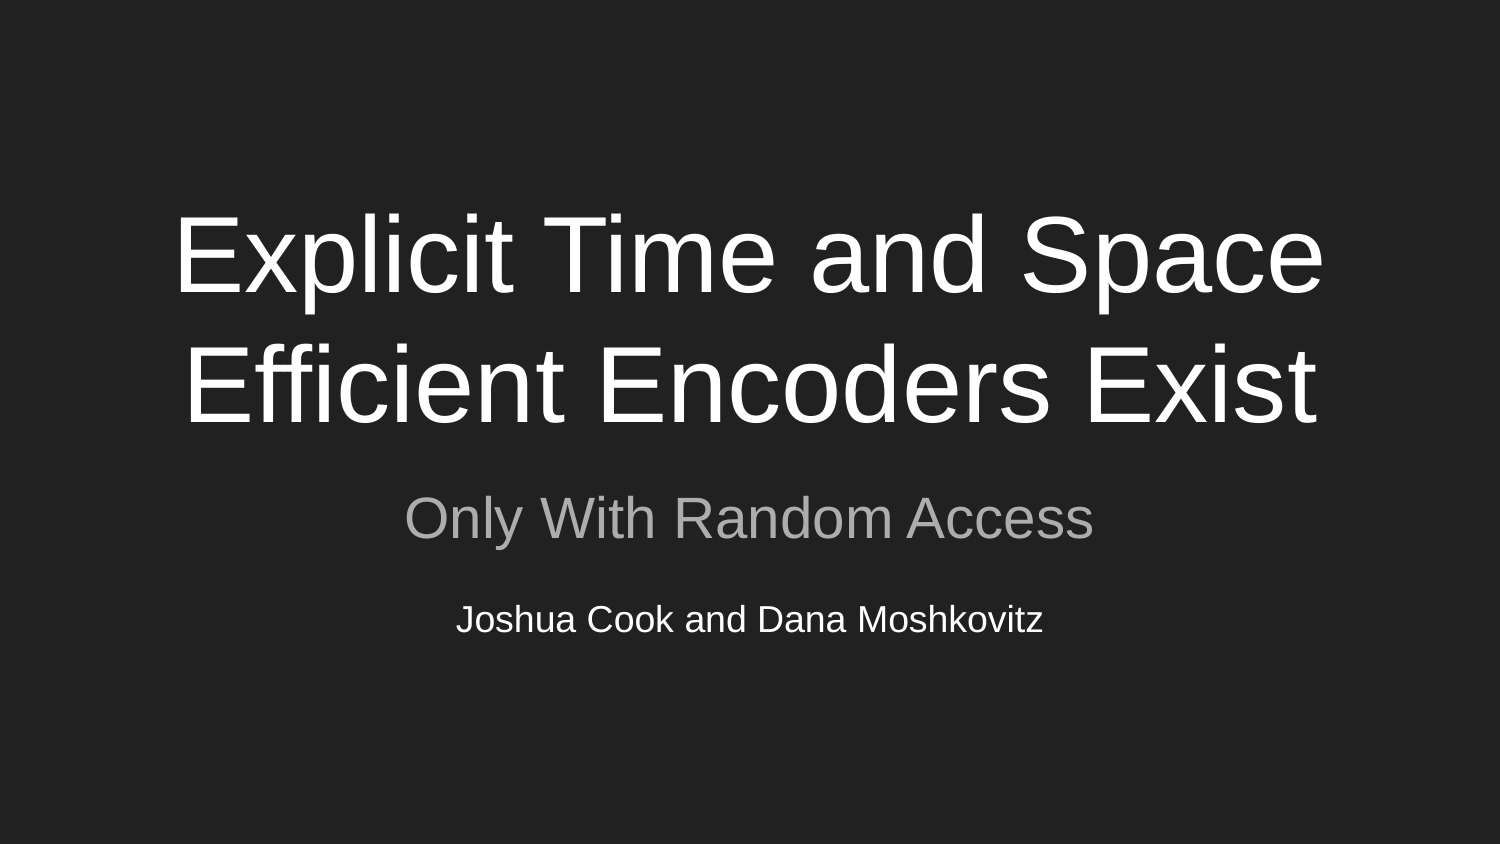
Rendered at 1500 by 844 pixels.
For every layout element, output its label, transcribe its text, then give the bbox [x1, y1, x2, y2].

text_box Joshua Cook and Dana Moshkovitz [424, 579, 1076, 656]
subtitle Only With Random Access [51, 464, 1449, 595]
title Explicit Time and Space Efficient Encoders Exist [51, 122, 1449, 459]
